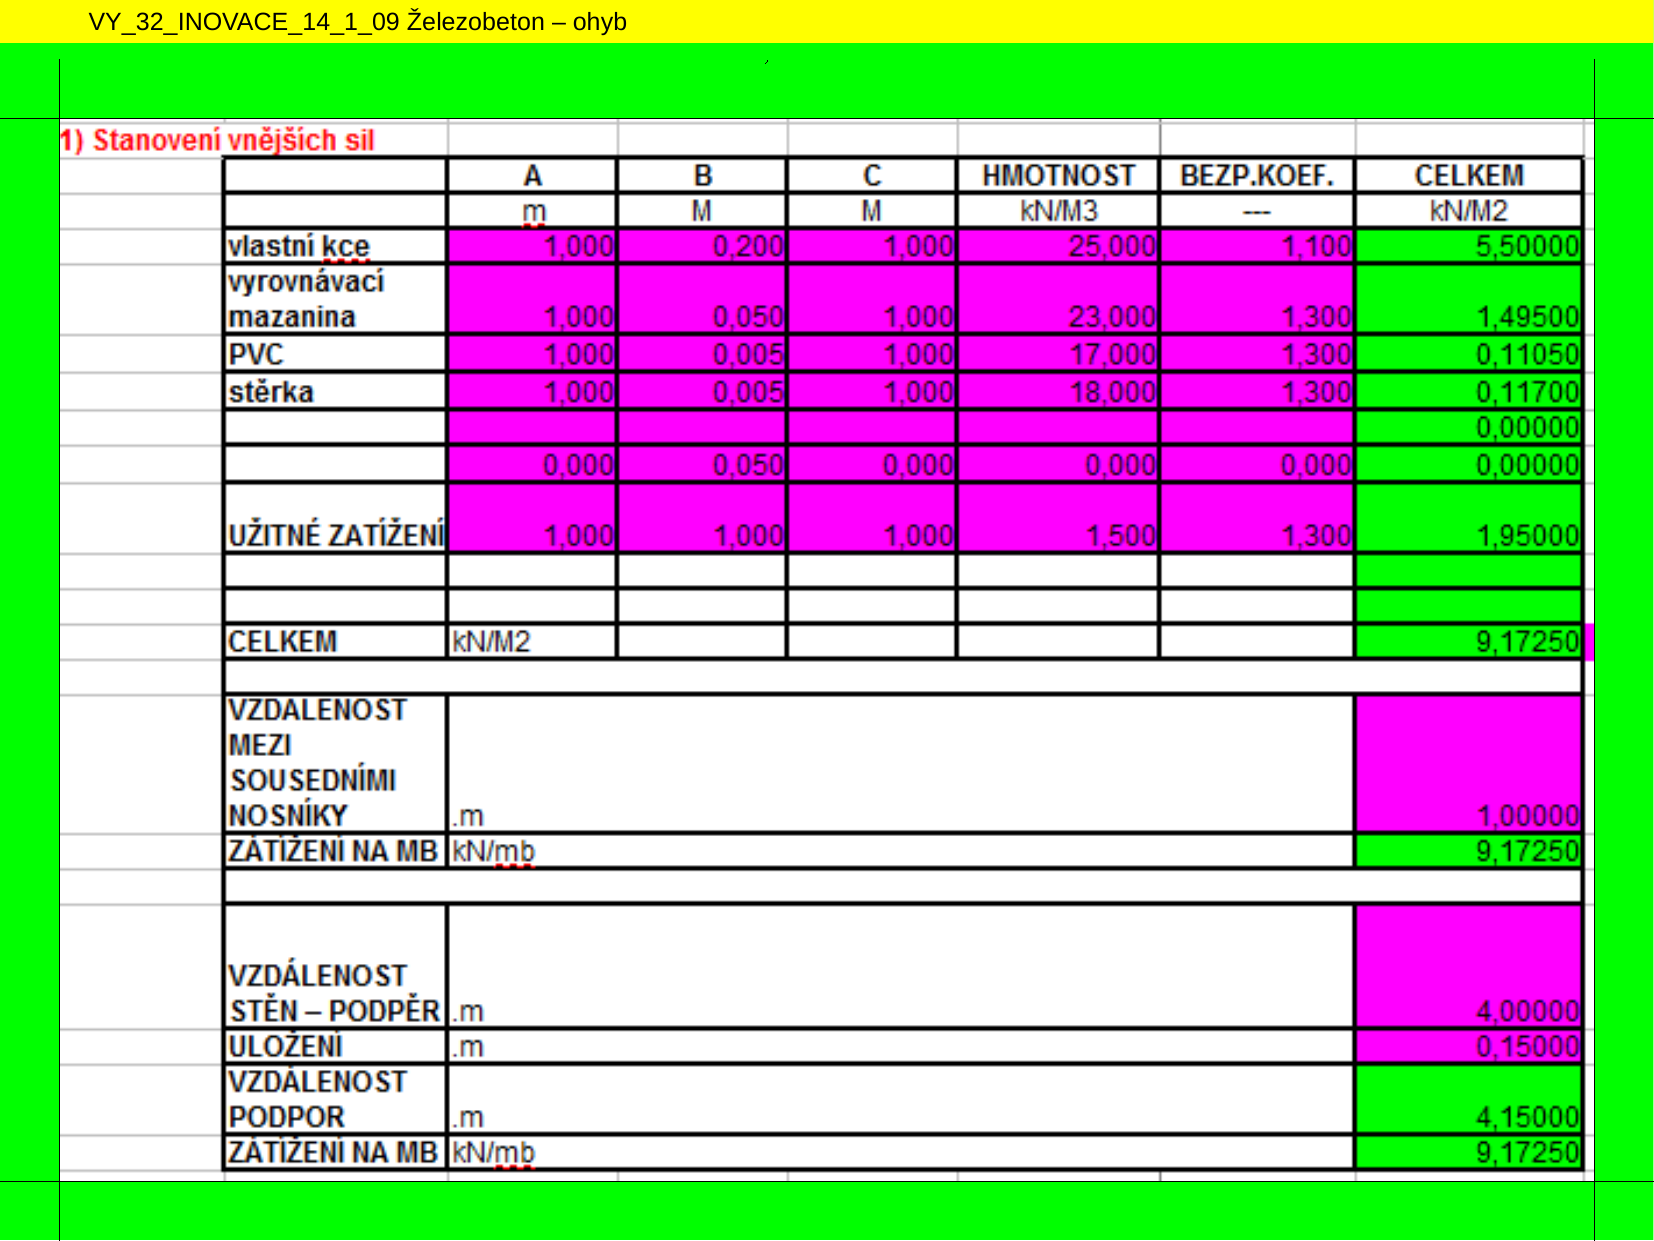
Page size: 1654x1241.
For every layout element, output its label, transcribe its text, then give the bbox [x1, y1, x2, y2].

text_box VY_32_INOVACE_14_1_09 Železobeton – ohyb [0, 0, 1654, 43]
picture [60, 119, 1594, 1181]
